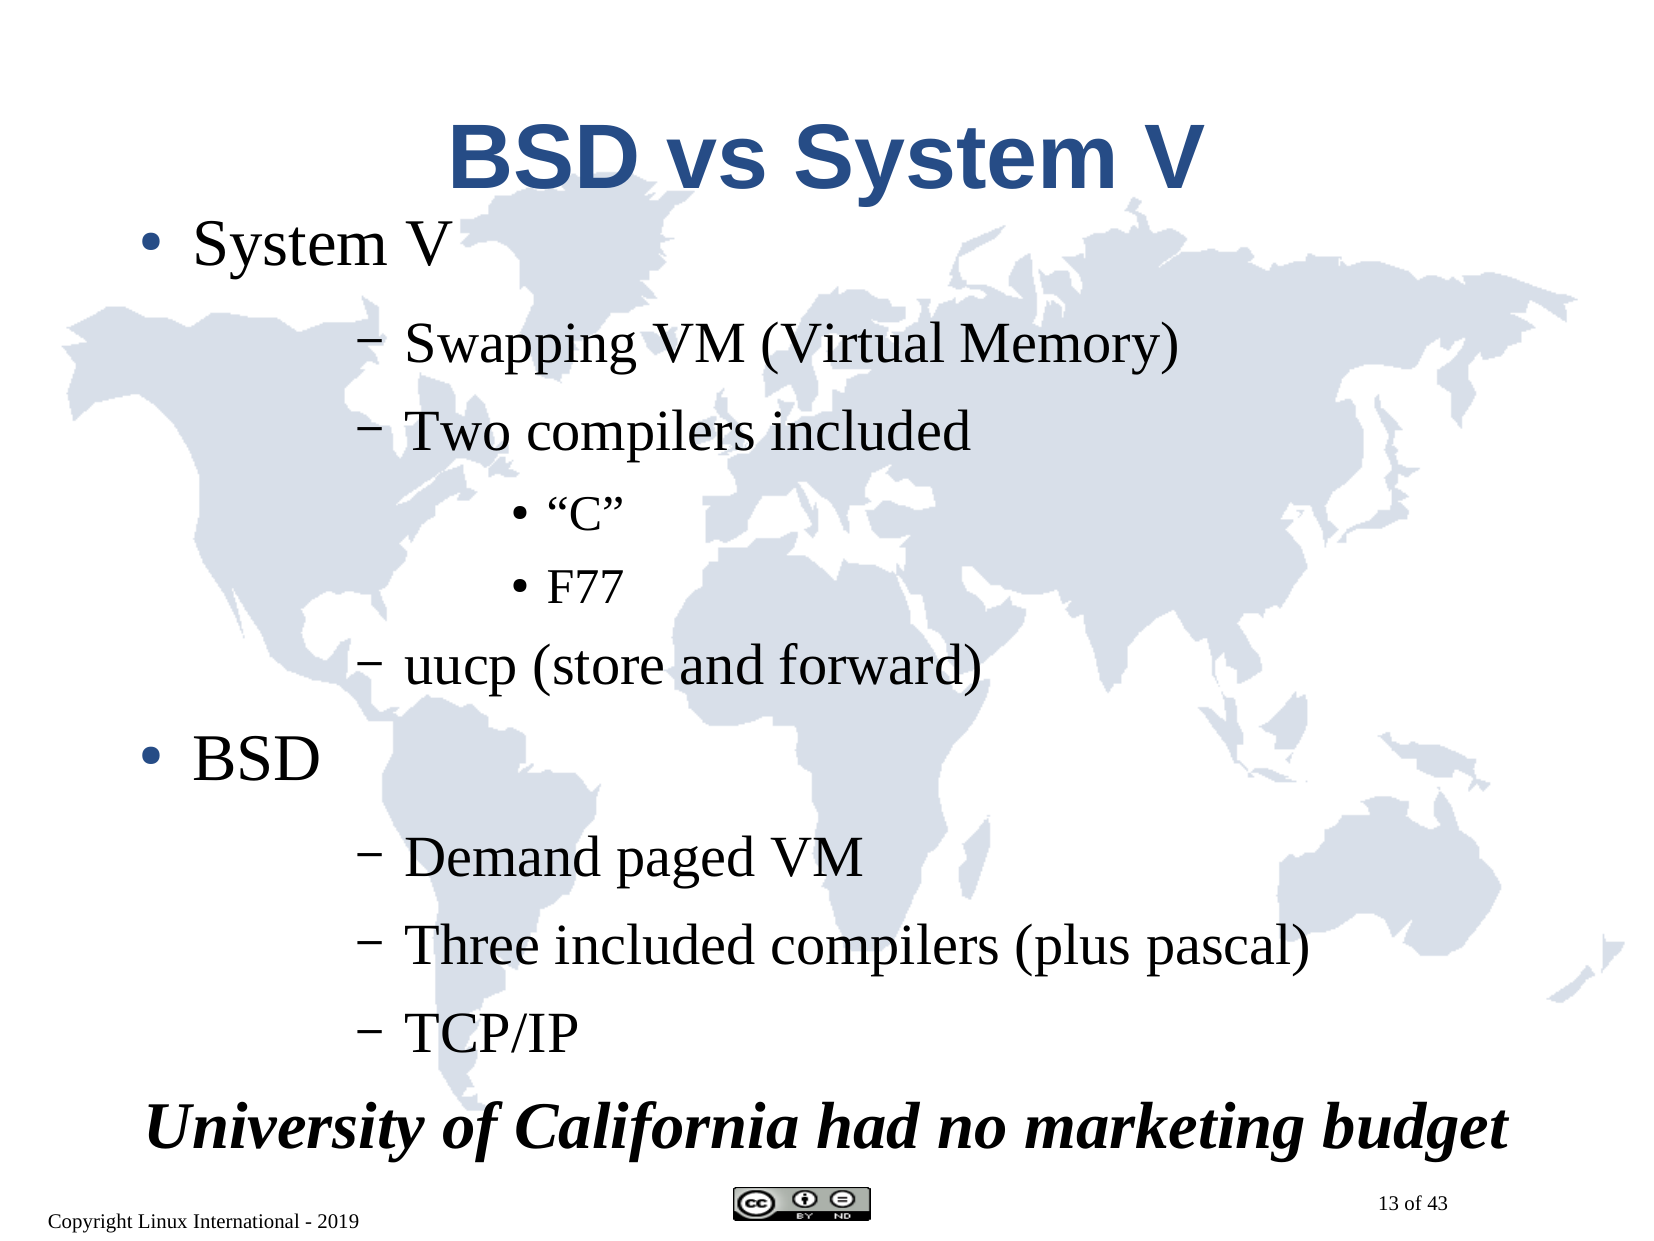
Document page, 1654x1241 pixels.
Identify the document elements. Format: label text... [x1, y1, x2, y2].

picture [37, 91, 1653, 1147]
title BSD vs System V [121, 102, 1533, 206]
list System V Swapping VM (Virtual Memory) Two compilers included “C” F77 uucp (store and forward) BSD Demand paged VM Three included compilers (plus pascal) TCP/IP University of California had no marketing budget [121, 206, 1533, 1163]
picture [733, 1187, 871, 1221]
